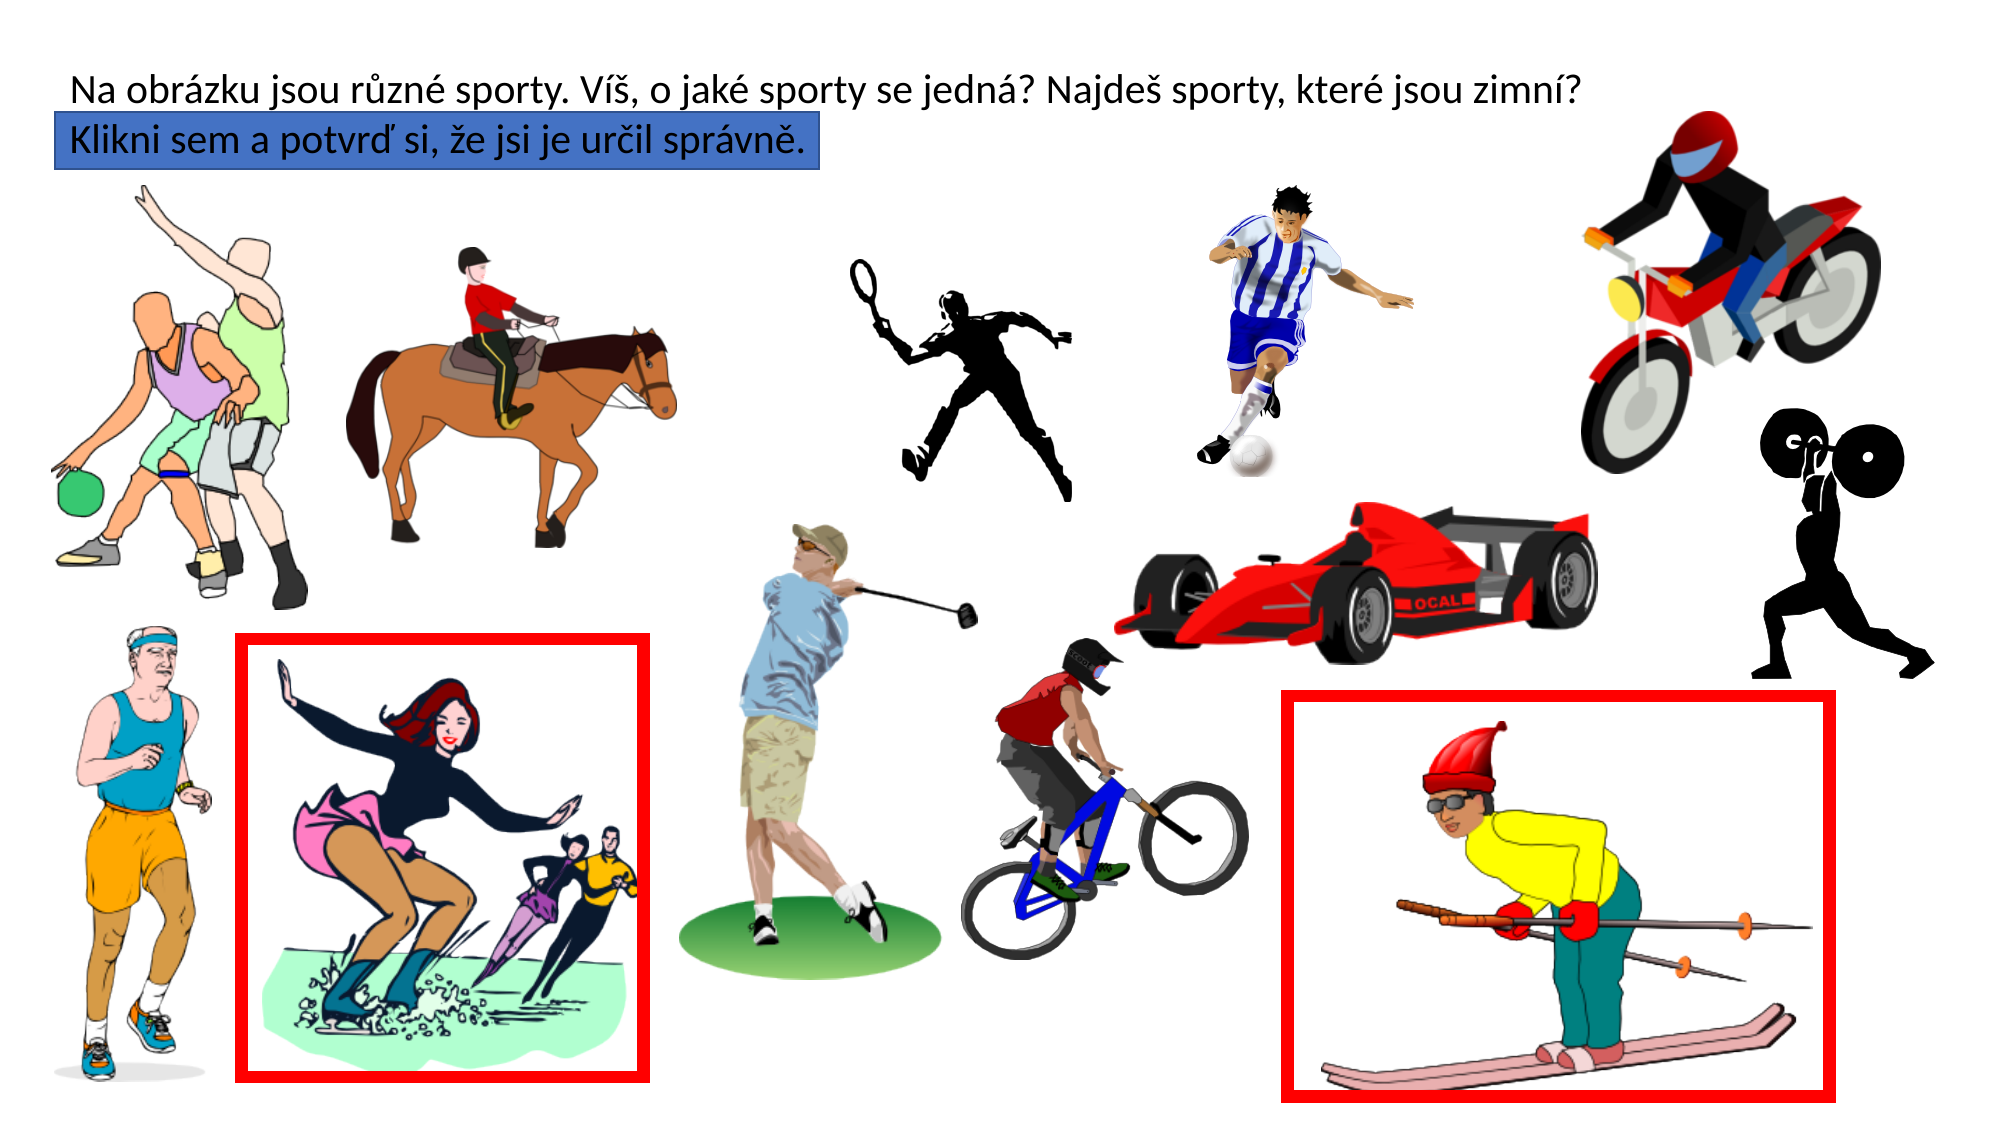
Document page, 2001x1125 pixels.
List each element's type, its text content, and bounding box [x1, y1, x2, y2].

picture [346, 247, 677, 548]
picture [1197, 185, 1414, 477]
picture [51, 185, 308, 610]
picture [1581, 111, 1945, 693]
picture [679, 502, 1598, 980]
picture [262, 659, 637, 1071]
picture [1321, 721, 1813, 1090]
picture [850, 259, 1072, 502]
picture [54, 626, 212, 1082]
text_box Na obrázku jsou různé sporty. Víš, o jaké sporty se jedná? Najdeš sporty, které jsou zimní? Klikni sem a potvrď si, že jsi je určil správně. [54, 53, 1649, 171]
